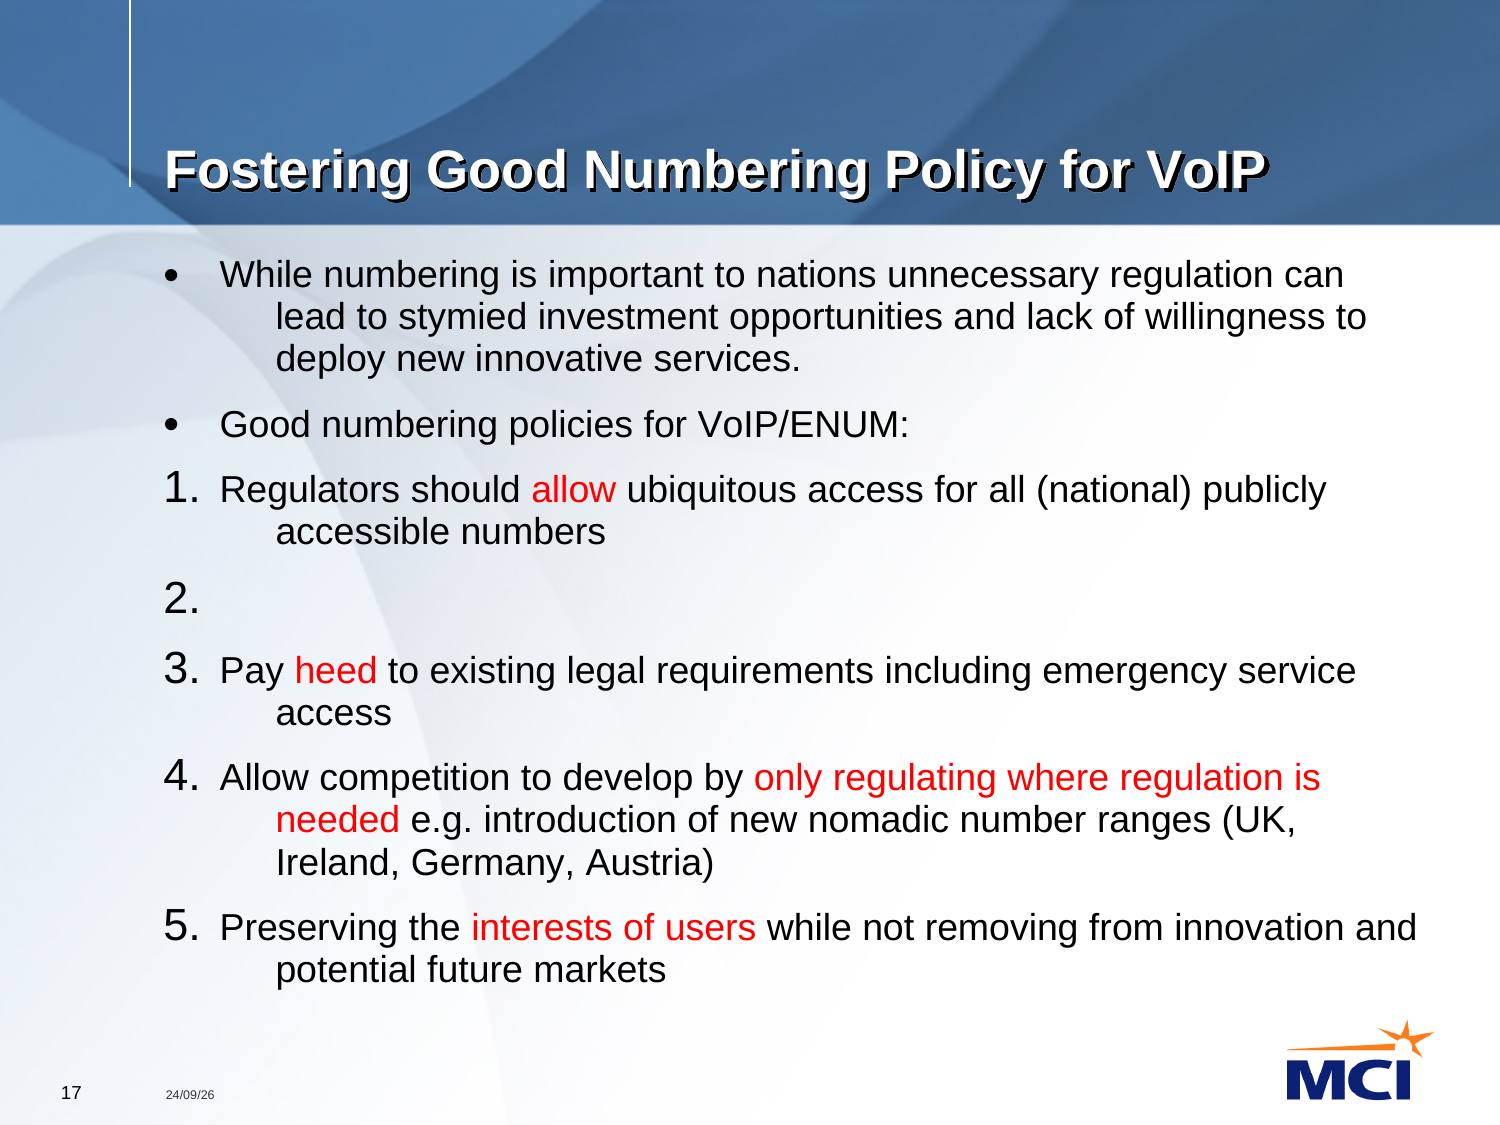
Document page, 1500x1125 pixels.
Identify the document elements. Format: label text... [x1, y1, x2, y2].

list While numbering is important to nations unnecessary regulation can lead to stymied investment opportunities and lack of willingness to deploy new innovative services. Good numbering policies for VoIP/ENUM: Regulators should allow ubiquitous access for all (national) publicly accessible numbers Pay heed to existing legal requirements including emergency service access Allow competition to develop by only regulating where regulation is needed e.g. introduction of new nomadic number ranges (UK, Ireland, Germany, Austria) Preserving the interests of users while not removing from innovation and potential future markets [163, 253, 1422, 1038]
title Fostering Good Numbering Policy for VoIP [164, 56, 1425, 201]
picture [0, 0, 1500, 1125]
